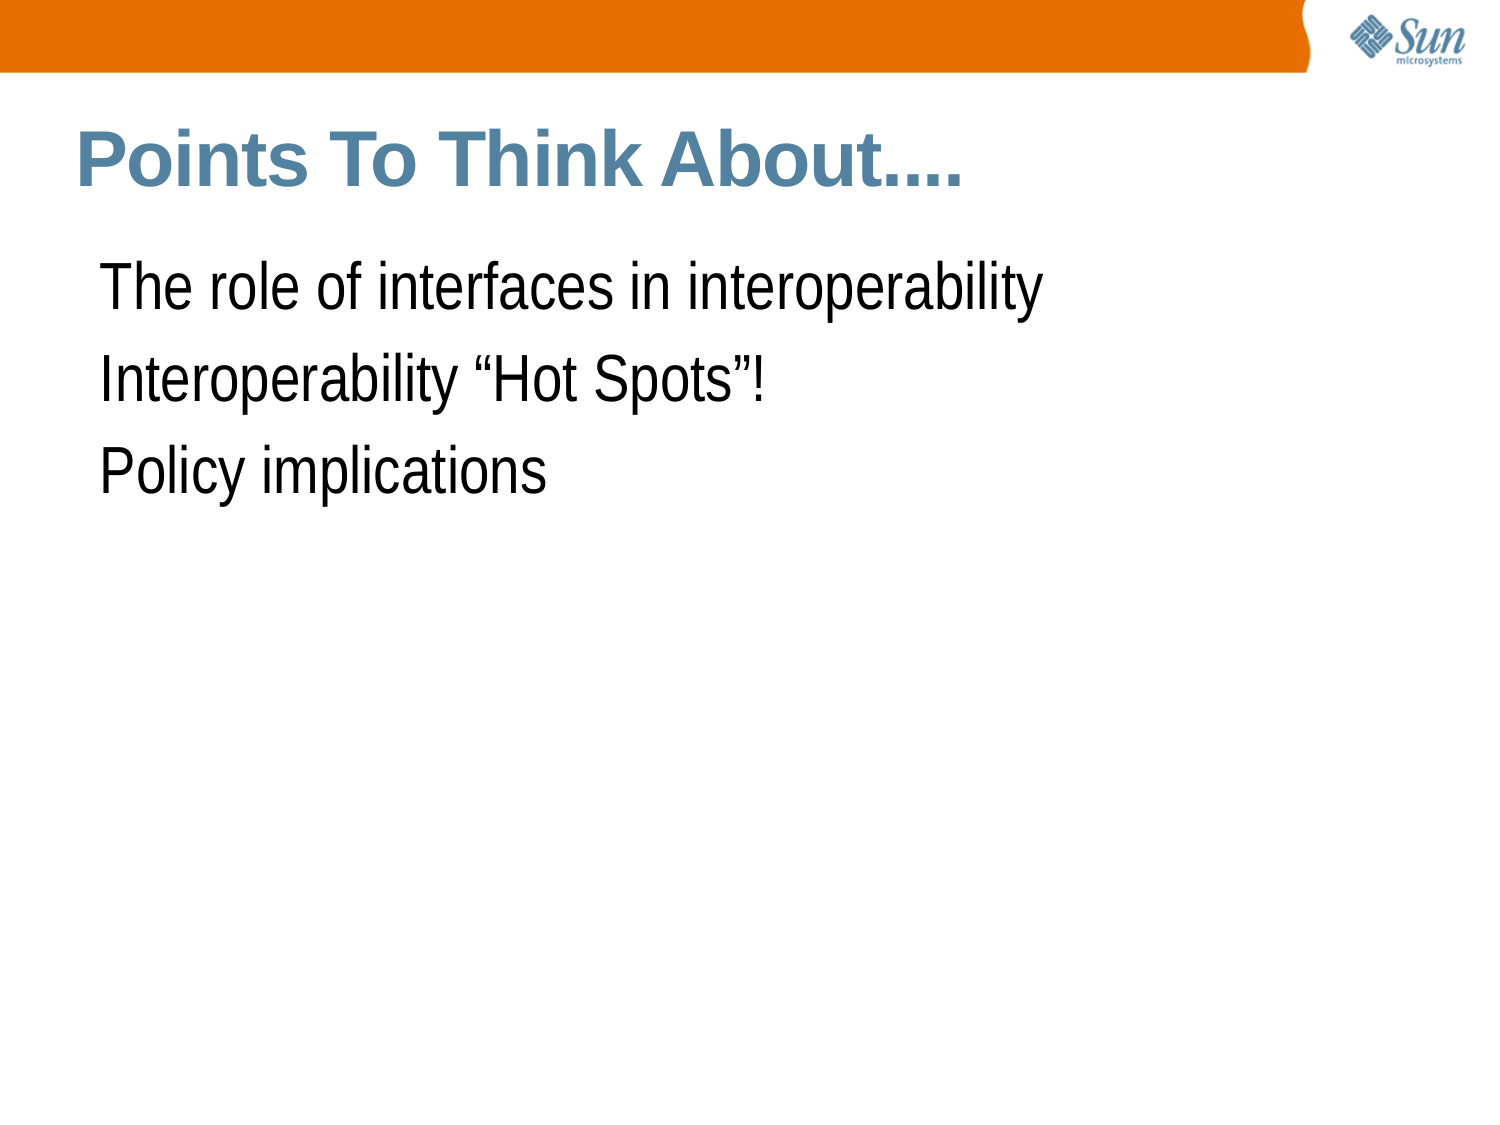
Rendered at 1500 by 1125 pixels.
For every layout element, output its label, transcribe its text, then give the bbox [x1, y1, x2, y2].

picture [0, 0, 1500, 75]
list The role of interfaces in interoperability Interoperability “Hot Spots”! Policy implications [64, 257, 1402, 975]
title Points To Think About.... [75, 122, 1438, 228]
